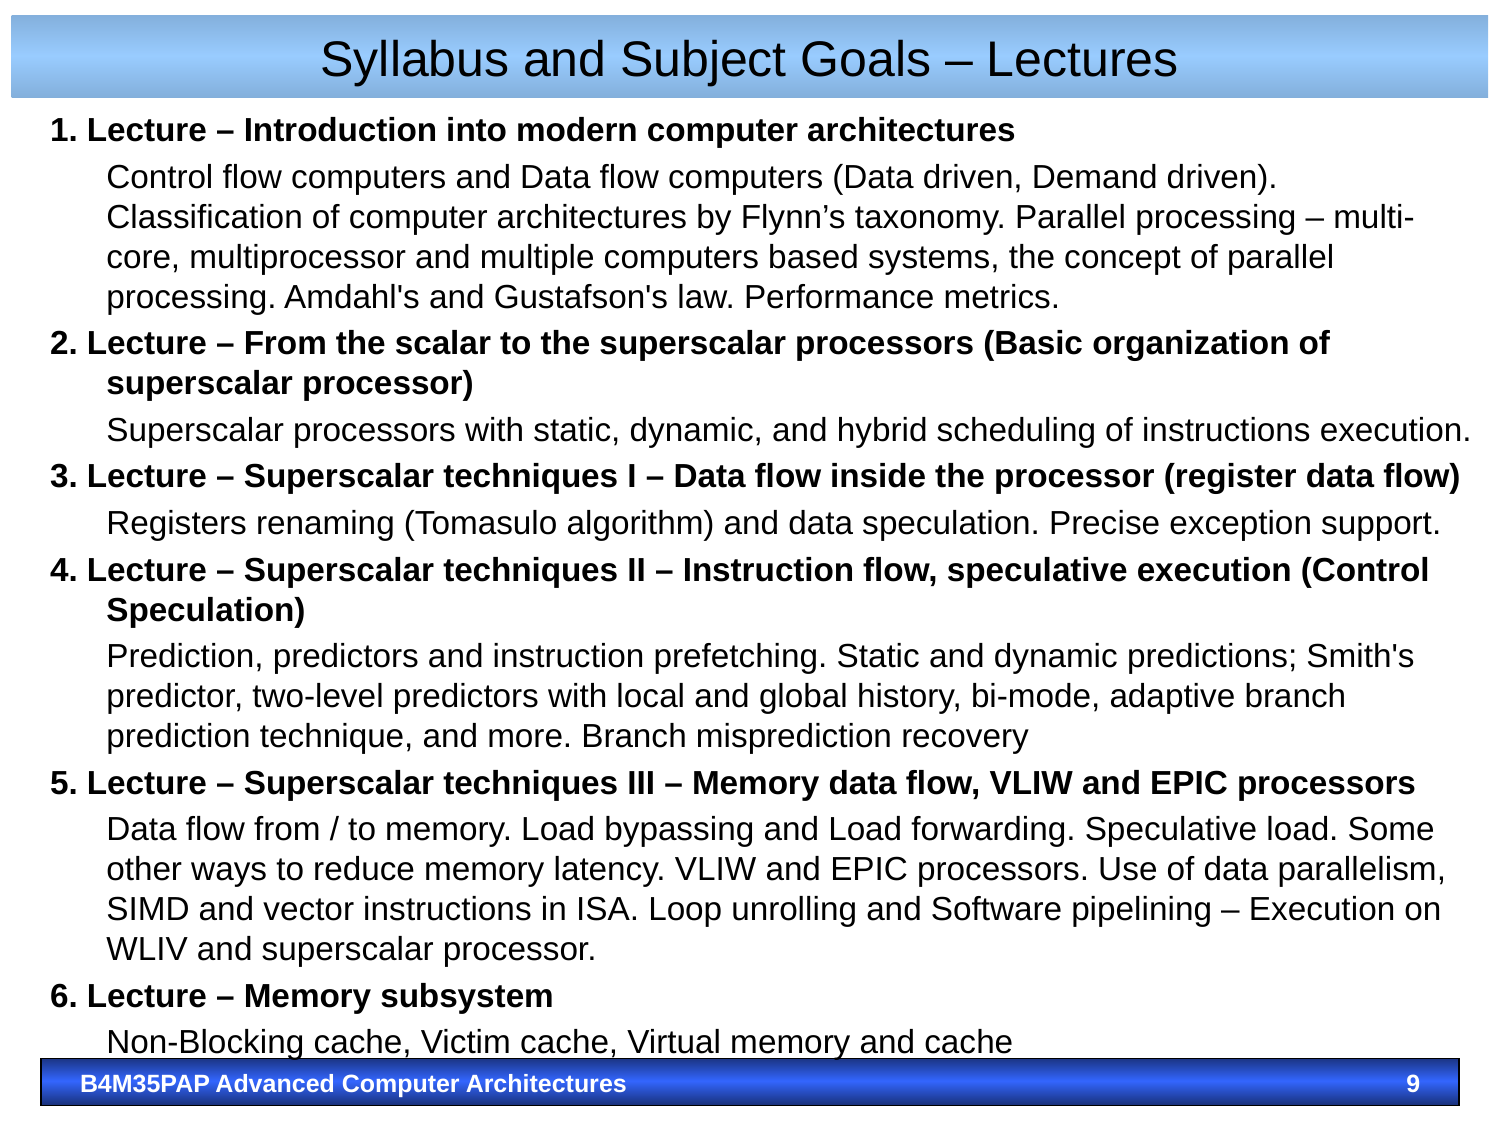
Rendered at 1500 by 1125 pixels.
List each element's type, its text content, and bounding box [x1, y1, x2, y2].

title Syllabus and Subject Goals – Lectures [11, 15, 1489, 98]
text_box 1. Lecture – Introduction into modern computer architectures Control flow computers and Data flow computers (Data driven, Demand driven). Classification of computer architectures by Flynn’s taxonomy. Parallel processing – multi-core, multiprocessor and multiple computers based systems, the concept of parallel processing. Amdahl's and Gustafson's law. Performance metrics. 2. Lecture – From the scalar to the superscalar processors (Basic organization of superscalar processor) Superscalar processors with static, dynamic, and hybrid scheduling of instructions execution. 3. Lecture – Superscalar techniques I – Data flow inside the processor (register data flow) Registers renaming (Tomasulo algorithm) and data speculation. Precise exception support. 4. Lecture – Superscalar techniques II – Instruction flow, speculative execution (Control Speculation) Prediction, predictors and instruction prefetching. Static and dynamic predictions; Smith's predictor, two-level predictors with local and global history, bi-mode, adaptive branch prediction technique, and more. Branch misprediction recovery 5. Lecture – Superscalar techniques III – Memory data flow, VLIW and EPIC processors Data flow from / to memory. Load bypassing and Load forwarding. Speculative load. Some other ways to reduce memory latency. VLIW and EPIC processors. Use of data parallelism, SIMD and vector instructions in ISA. Loop unrolling and Software pipelining – Execution on WLIV and superscalar processor. 6. Lecture – Memory subsystem Non-Blocking cache, Victim cache, Virtual memory and cache [35, 101, 1500, 1060]
